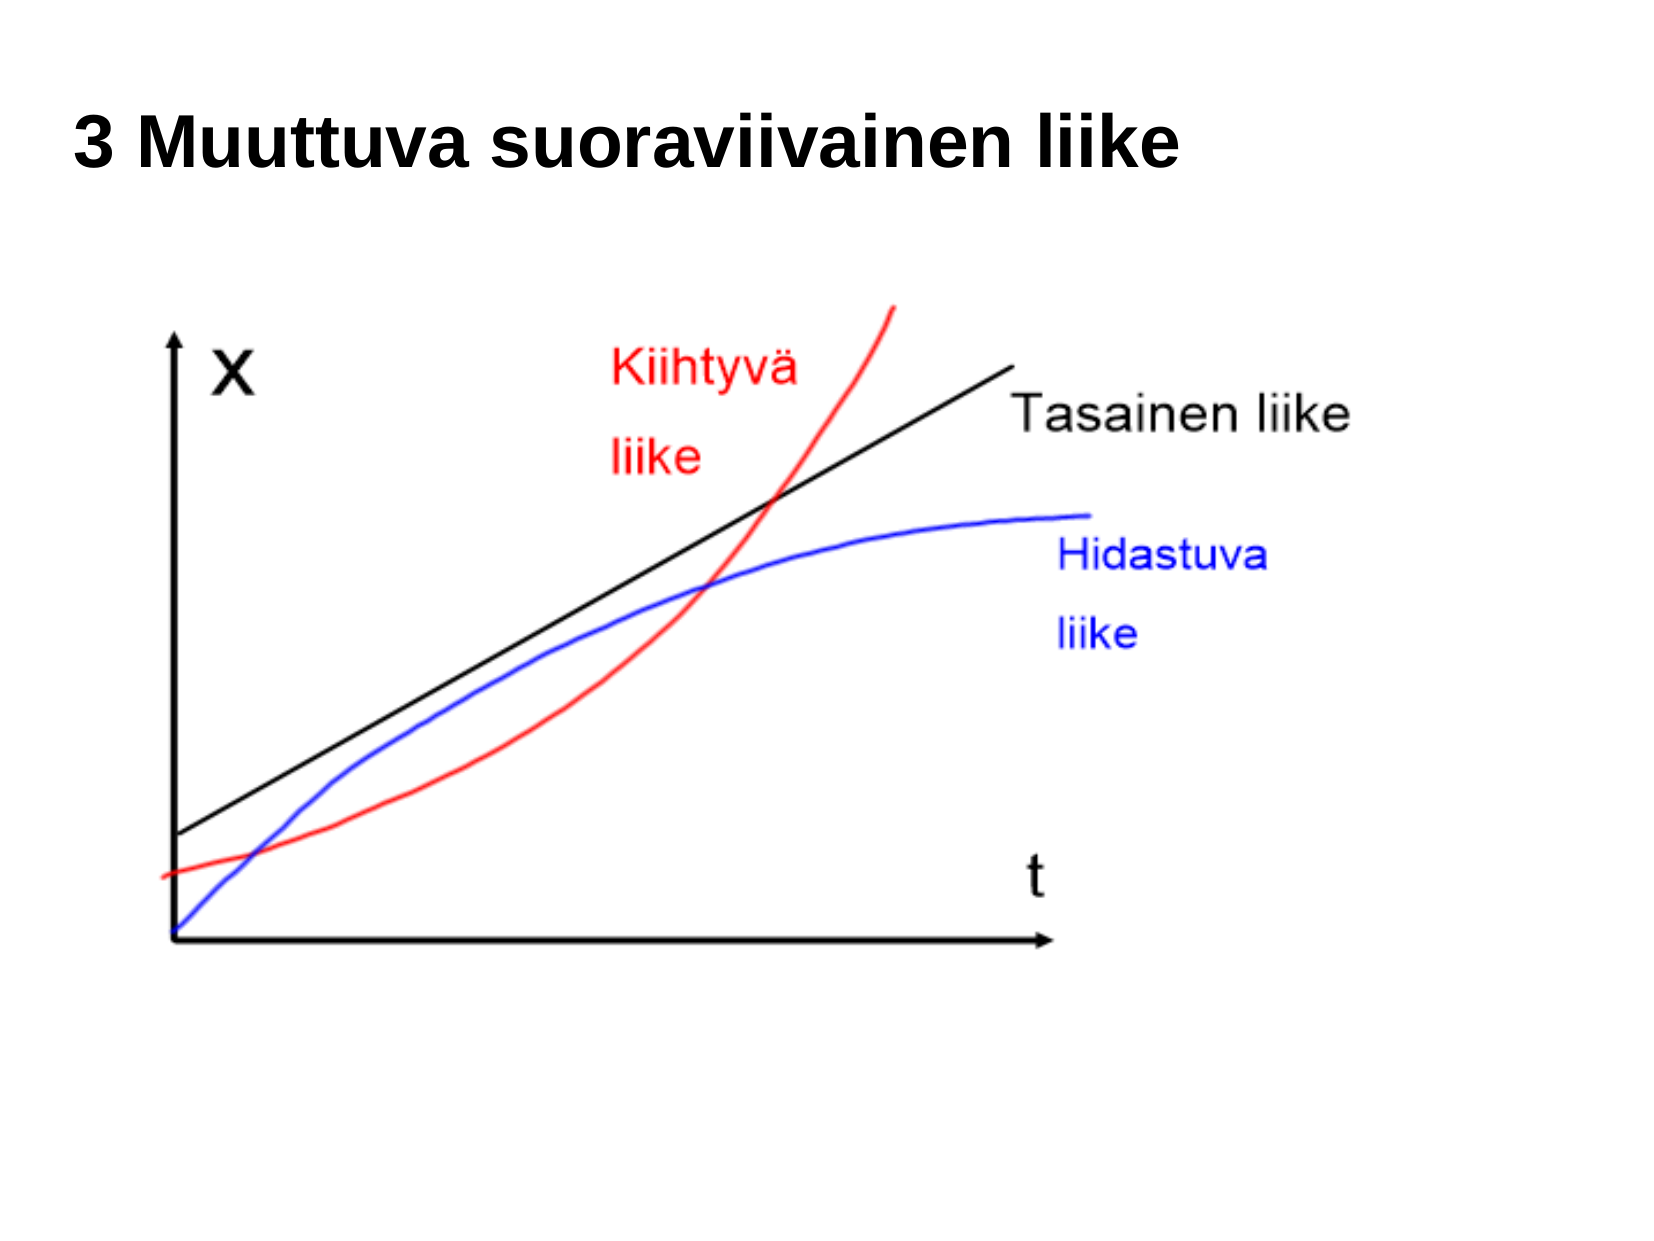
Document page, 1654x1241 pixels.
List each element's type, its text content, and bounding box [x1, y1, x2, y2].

picture [91, 236, 1441, 1004]
text_box 3 Muuttuva suoraviivainen liike [59, 87, 1453, 225]
